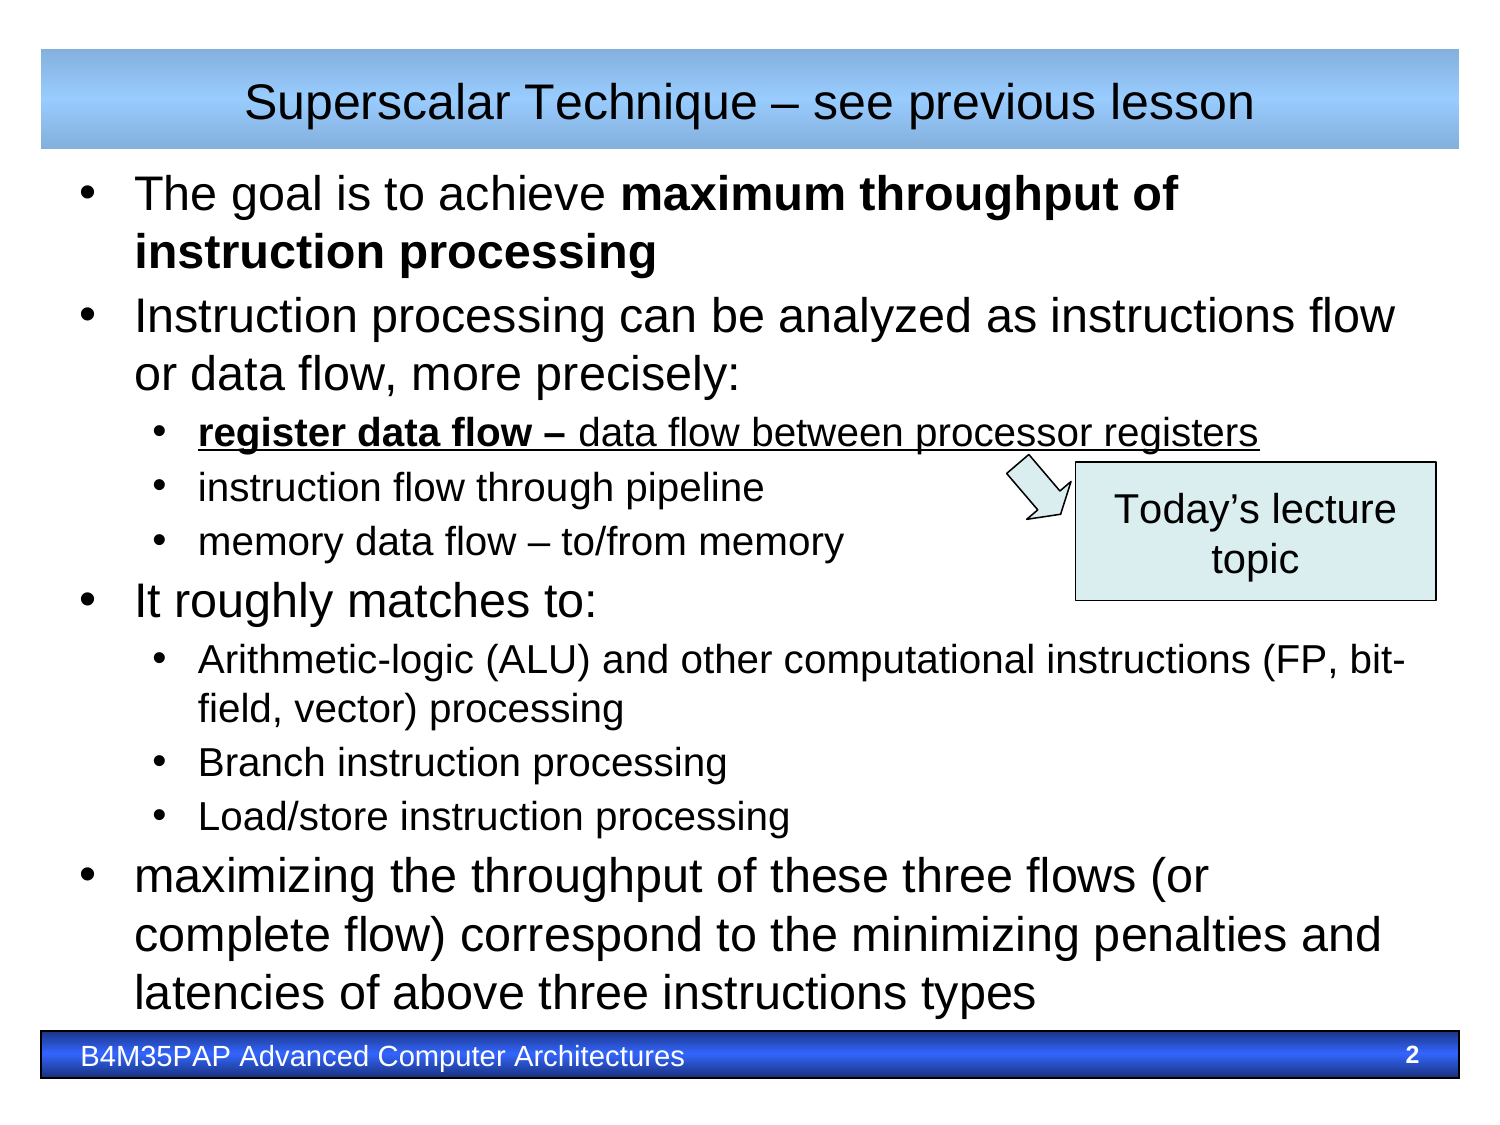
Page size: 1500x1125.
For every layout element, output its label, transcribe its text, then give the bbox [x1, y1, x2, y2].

text_box Today’s lecture topic [1075, 462, 1436, 601]
list The goal is to achieve maximum throughput of instruction processing Instruction processing can be analyzed as instructions flow or data flow, more precisely: register data flow – data flow between processor registers instruction flow through pipeline memory data flow – to/from memory It roughly matches to: Arithmetic-logic (ALU) and other computational instructions (FP, bit-field, vector) processing Branch instruction processing Load/store instruction processing maximizing the throughput of these three ﬂows (or complete flow) correspond to the minimizing penalties and latencies of above three instructions types [64, 154, 1436, 1032]
text_box [1006, 454, 1072, 520]
title Superscalar Technique – see previous lesson [41, 49, 1459, 149]
